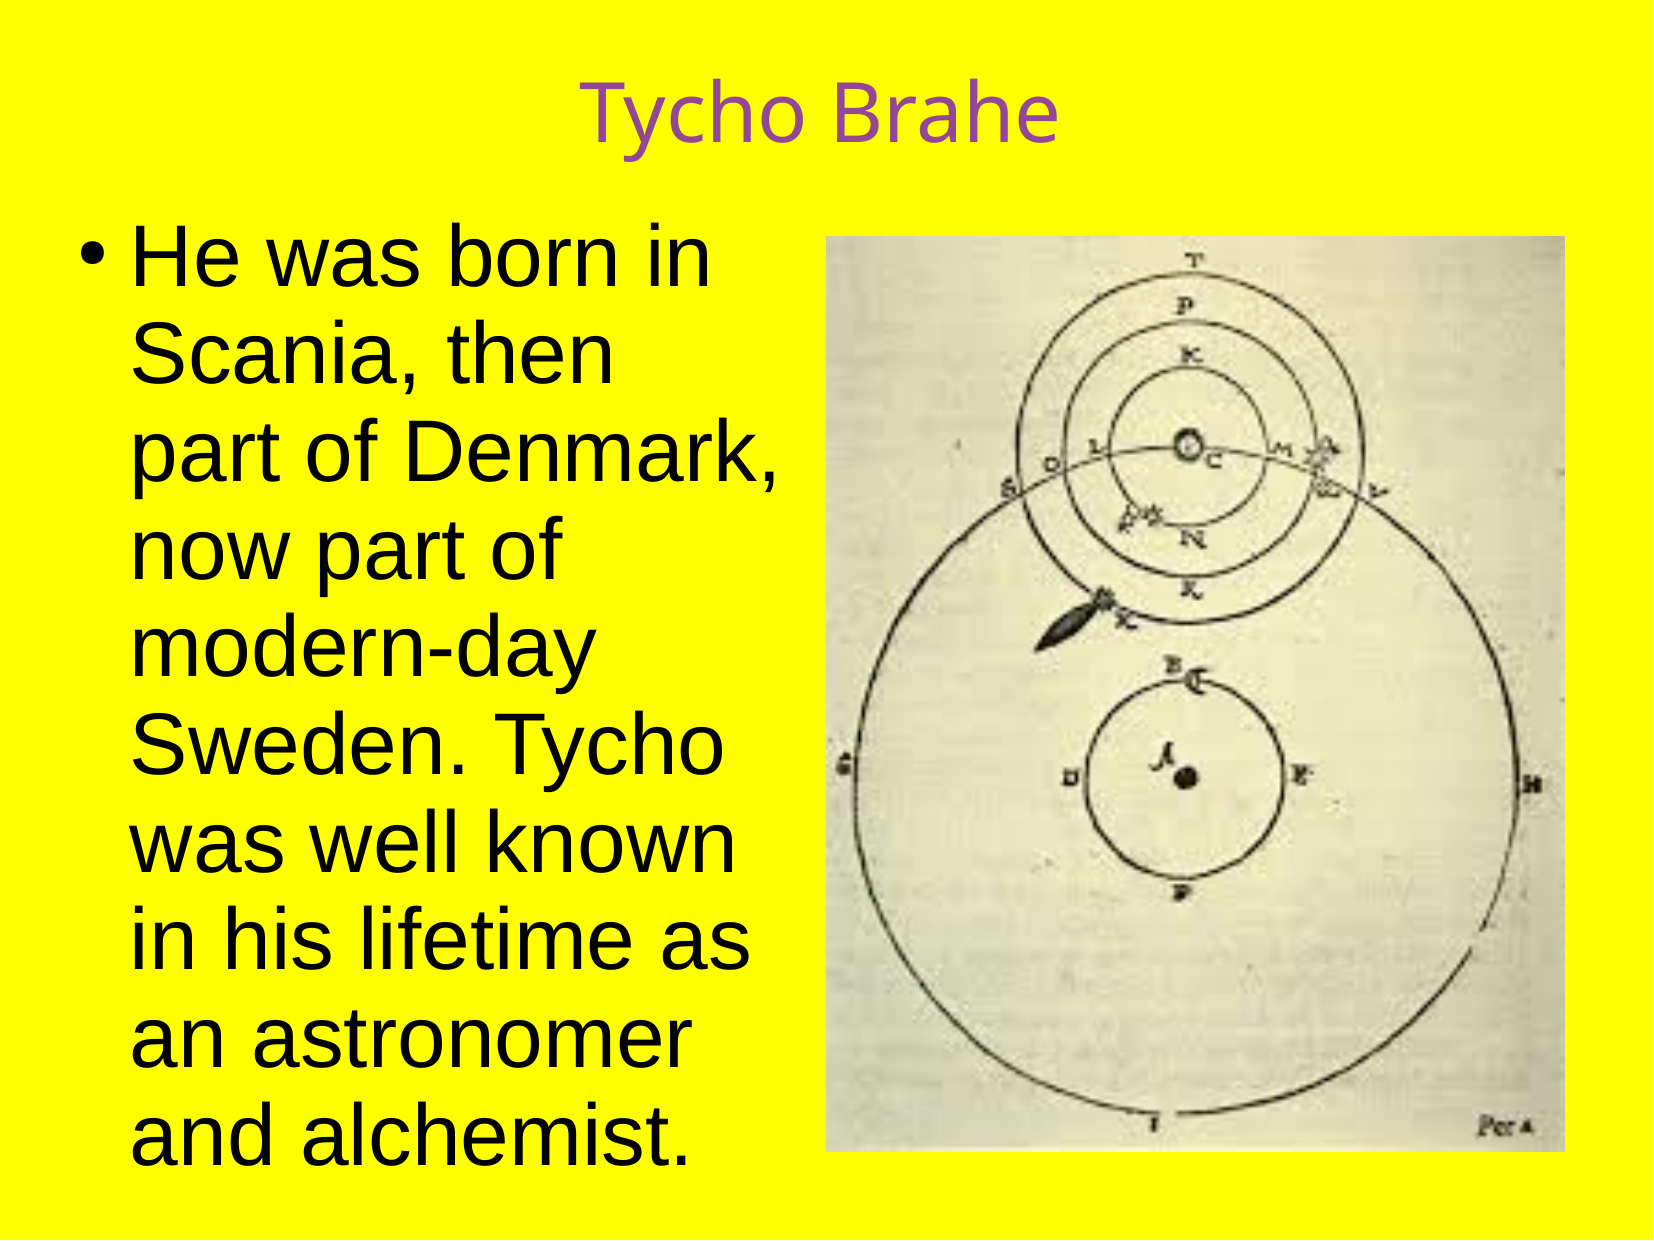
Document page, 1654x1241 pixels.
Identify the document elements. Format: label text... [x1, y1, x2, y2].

picture [826, 236, 1572, 1152]
title Tycho Brahe [76, 29, 1565, 191]
list He was born in Scania, then part of Denmark, now part of modern-day Sweden. Tycho was well known in his lifetime as an astronomer and alchemist. [59, 206, 786, 1211]
